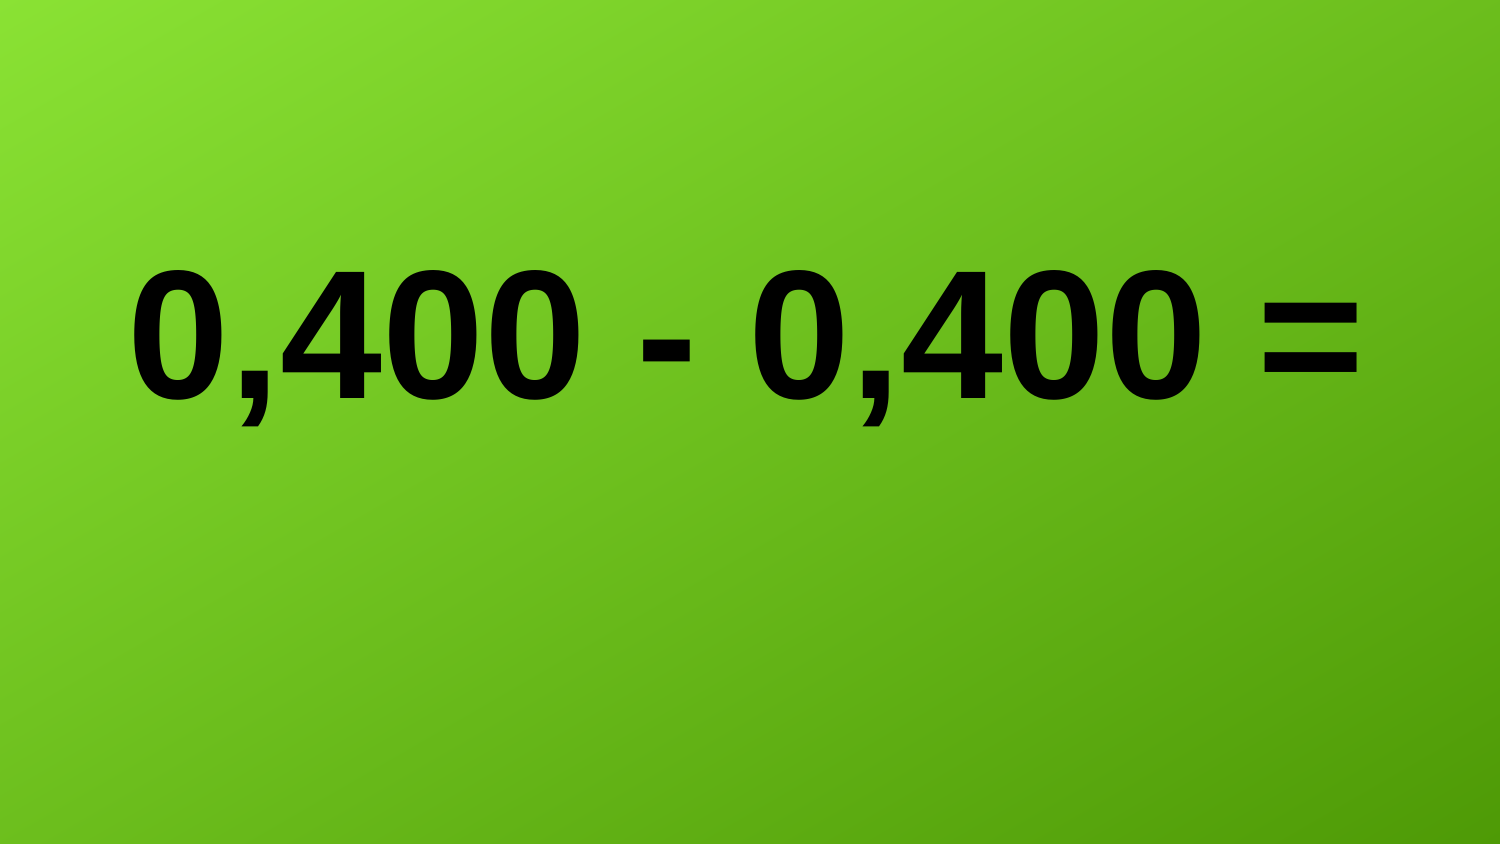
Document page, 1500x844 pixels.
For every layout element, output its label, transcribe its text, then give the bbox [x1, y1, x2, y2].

title 0,400 - 0,400 = [112, 259, 1388, 450]
